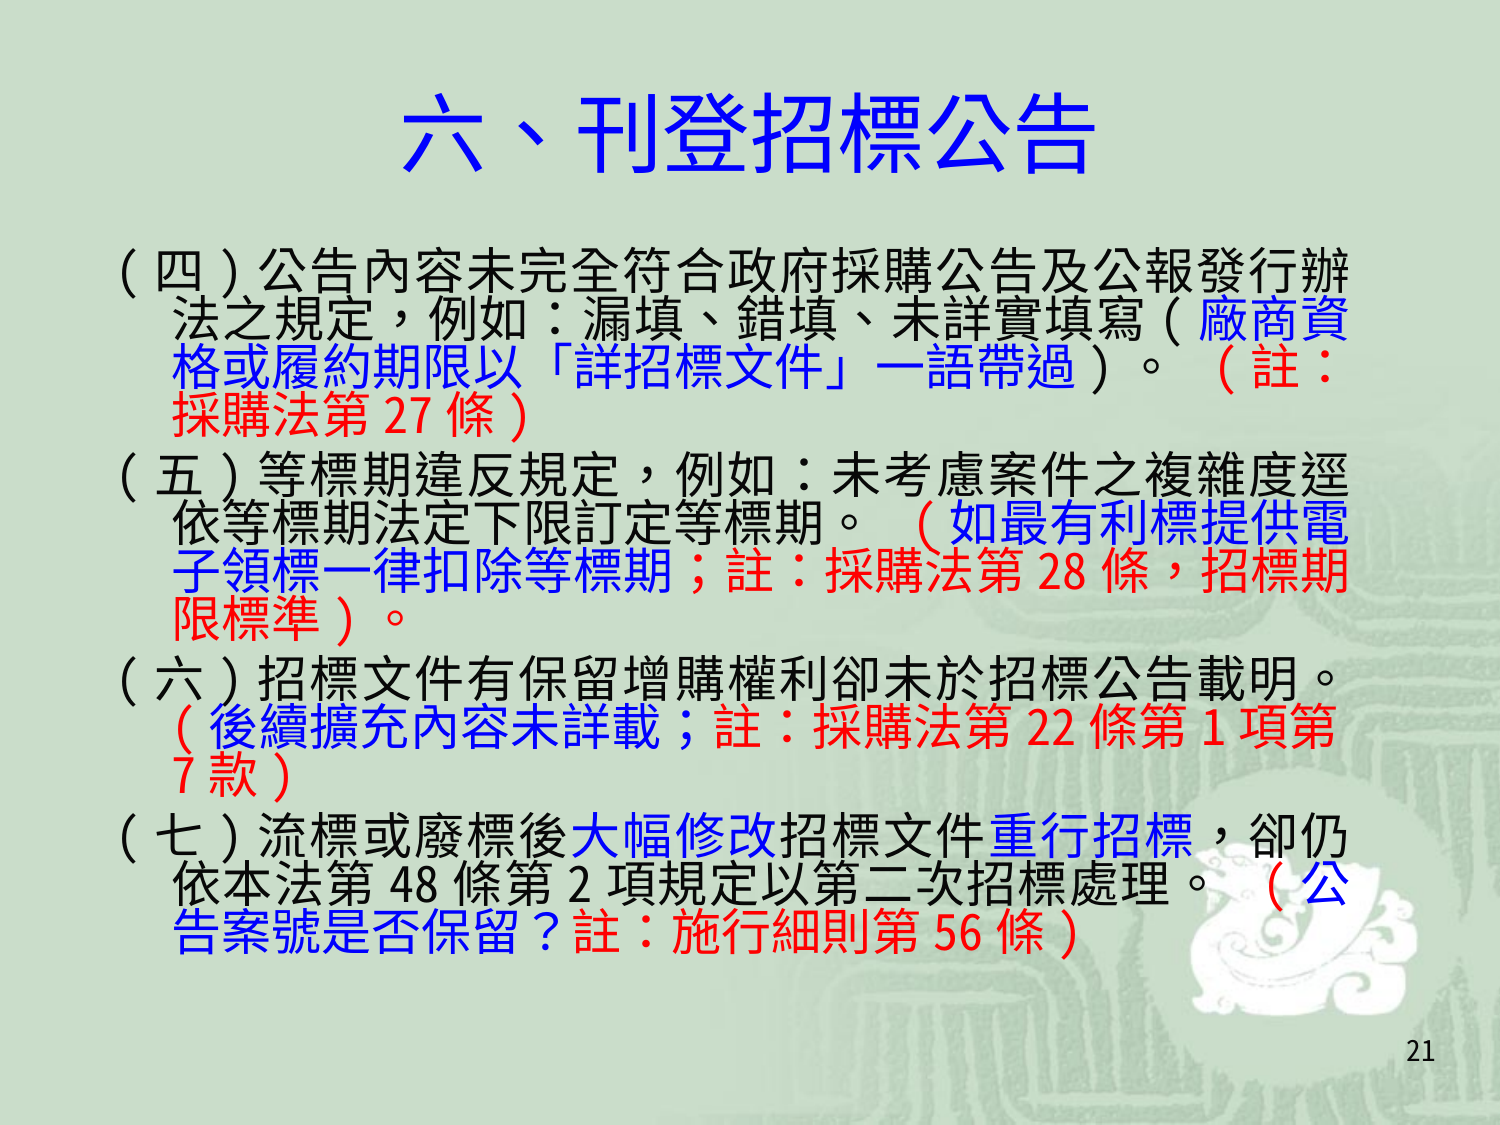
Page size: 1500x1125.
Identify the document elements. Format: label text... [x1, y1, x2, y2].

picture [0, 0, 1500, 1125]
list (四)公告內容未完全符合政府採購公告及公報發行辦法之規定，例如：漏填、錯填、未詳實填寫(廠商資格或履約期限以「詳招標文件」一語帶過)。 (註：採購法第27條) (五)等標期違反規定，例如：未考慮案件之複雜度逕依等標期法定下限訂定等標期。 (如最有利標提供電子領標一律扣除等標期；註：採購法第28條，招標期限標準)。 (六)招標文件有保留增購權利卻未於招標公告載明。 (後續擴充內容未詳載；註：採購法第22條第1項第7款) (七)流標或廢標後大幅修改招標文件重行招標，卻仍依本法第48條第2項規定以第二次招標處理。 (公告案號是否保留？註：施行細則第56條) [100, 243, 1366, 986]
text_box <編號> [1074, 1024, 1451, 1103]
title 六、刊登招標公告 [49, 37, 1451, 225]
